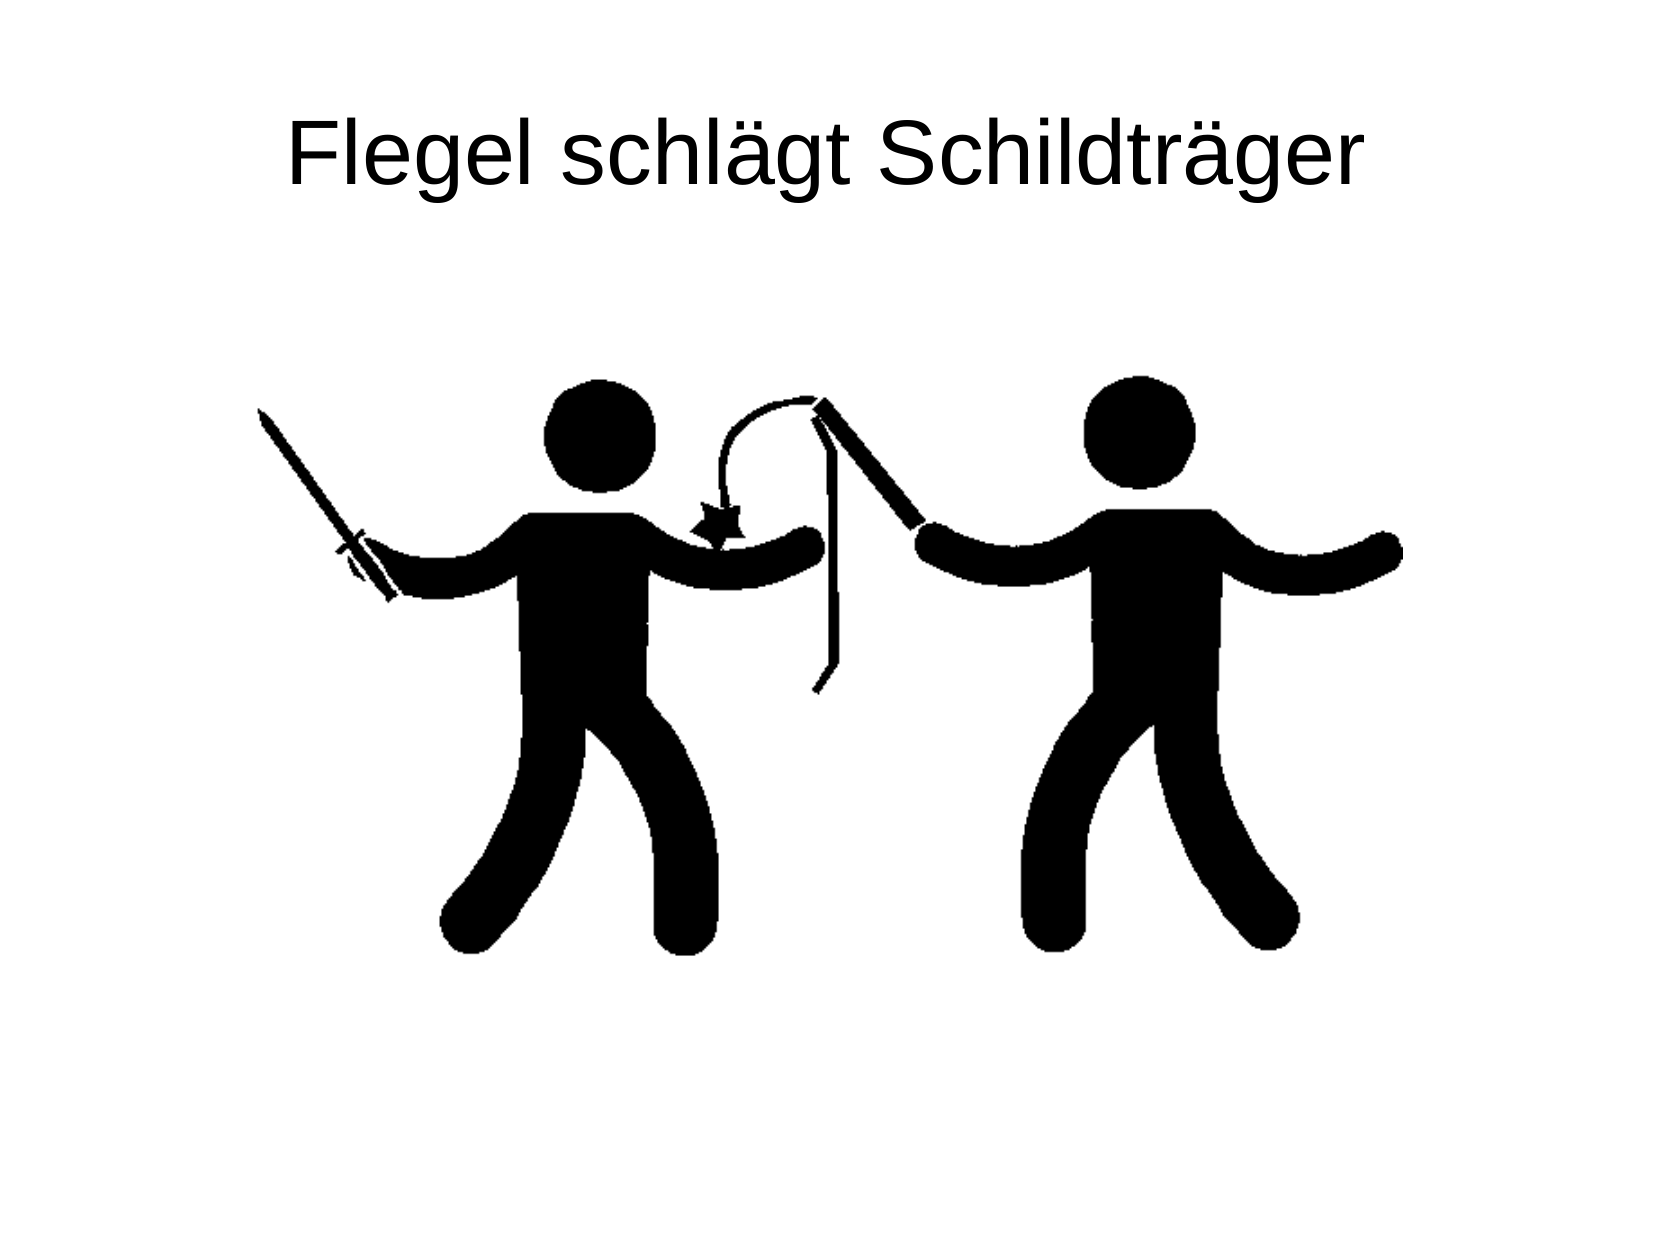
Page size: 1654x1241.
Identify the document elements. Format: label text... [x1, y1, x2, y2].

title Flegel schlägt Schildträger [82, 49, 1571, 257]
picture [251, 290, 1403, 1010]
